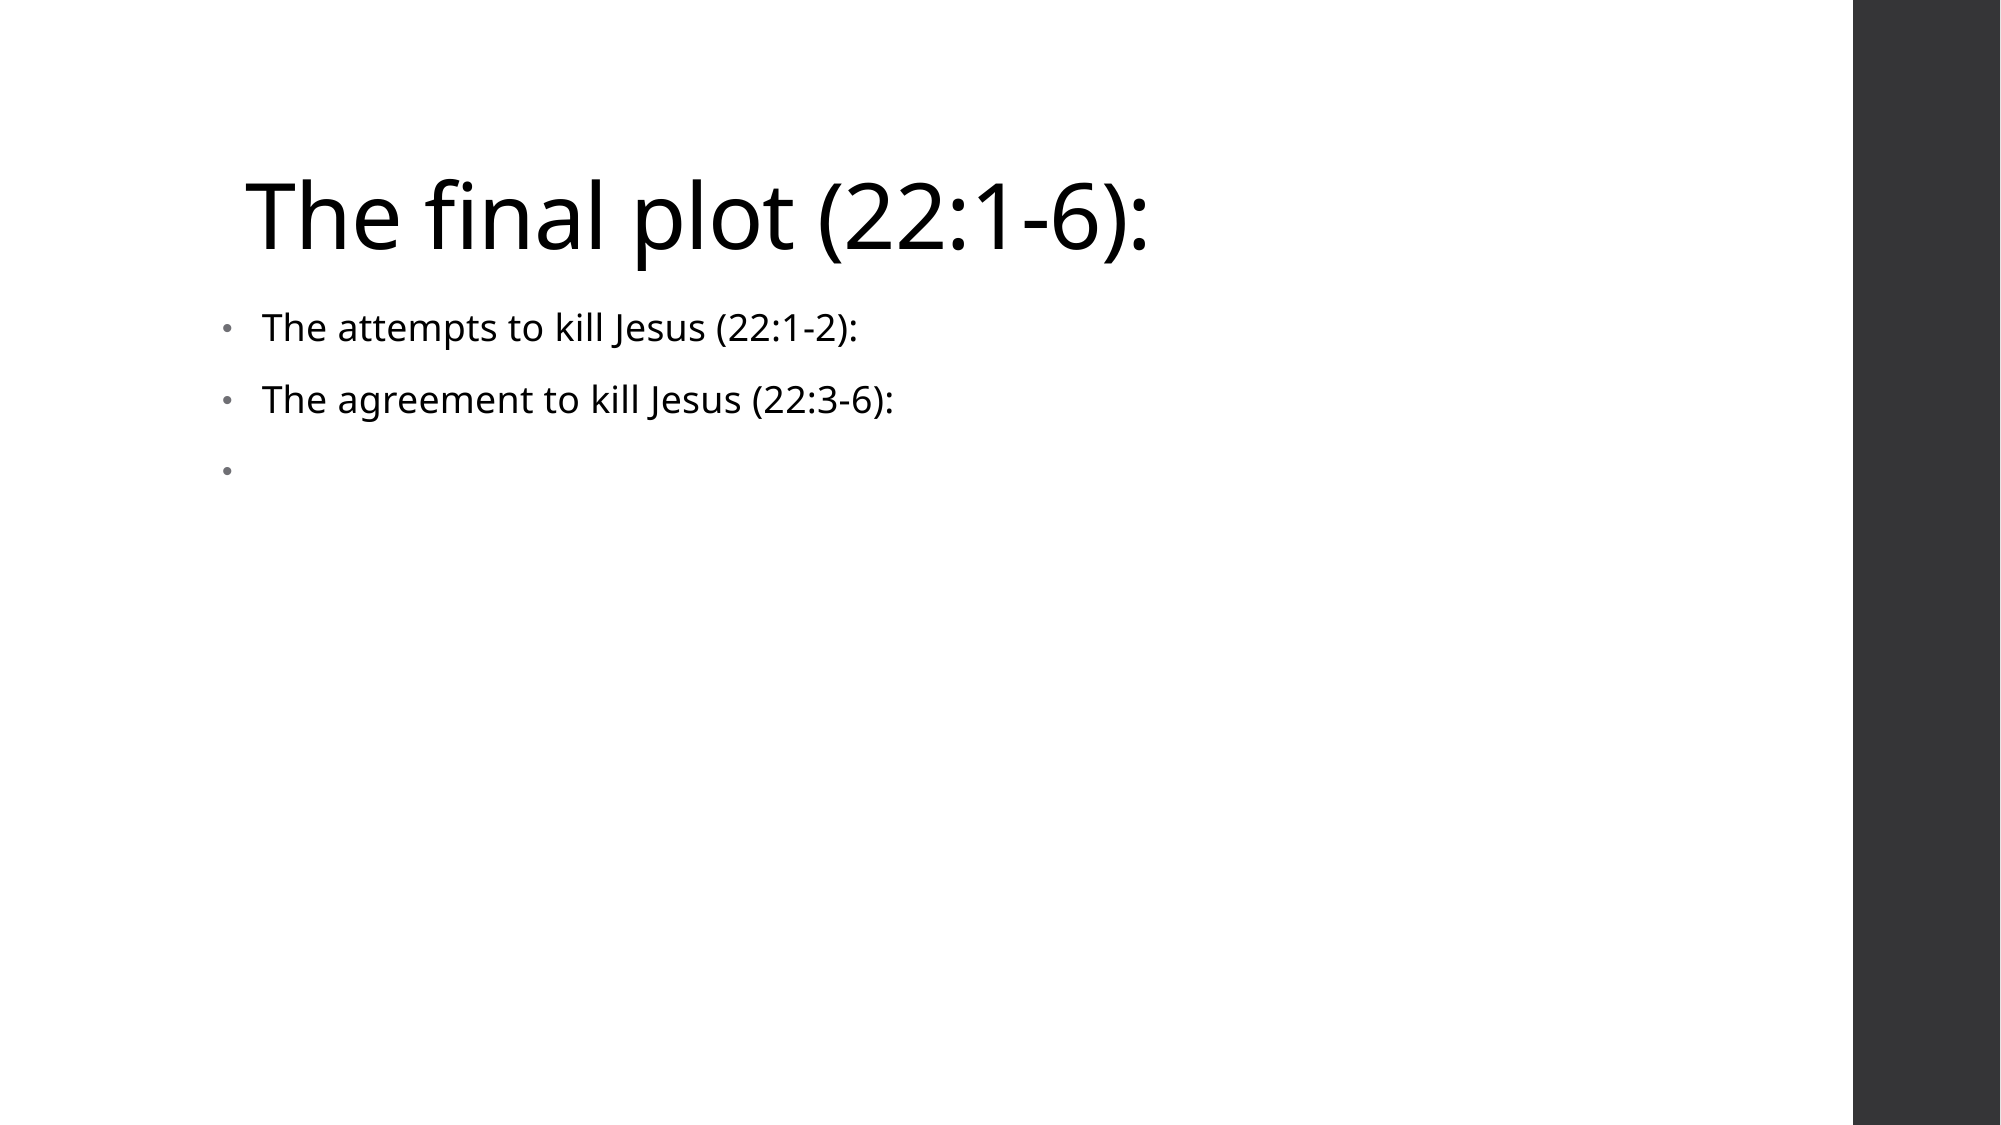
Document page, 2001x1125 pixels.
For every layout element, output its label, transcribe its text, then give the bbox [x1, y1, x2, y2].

list The attempts to kill Jesus (22:1-2): The agreement to kill Jesus (22:3-6): [206, 299, 1617, 1014]
title The final plot (22:1-6): [206, 60, 1797, 278]
